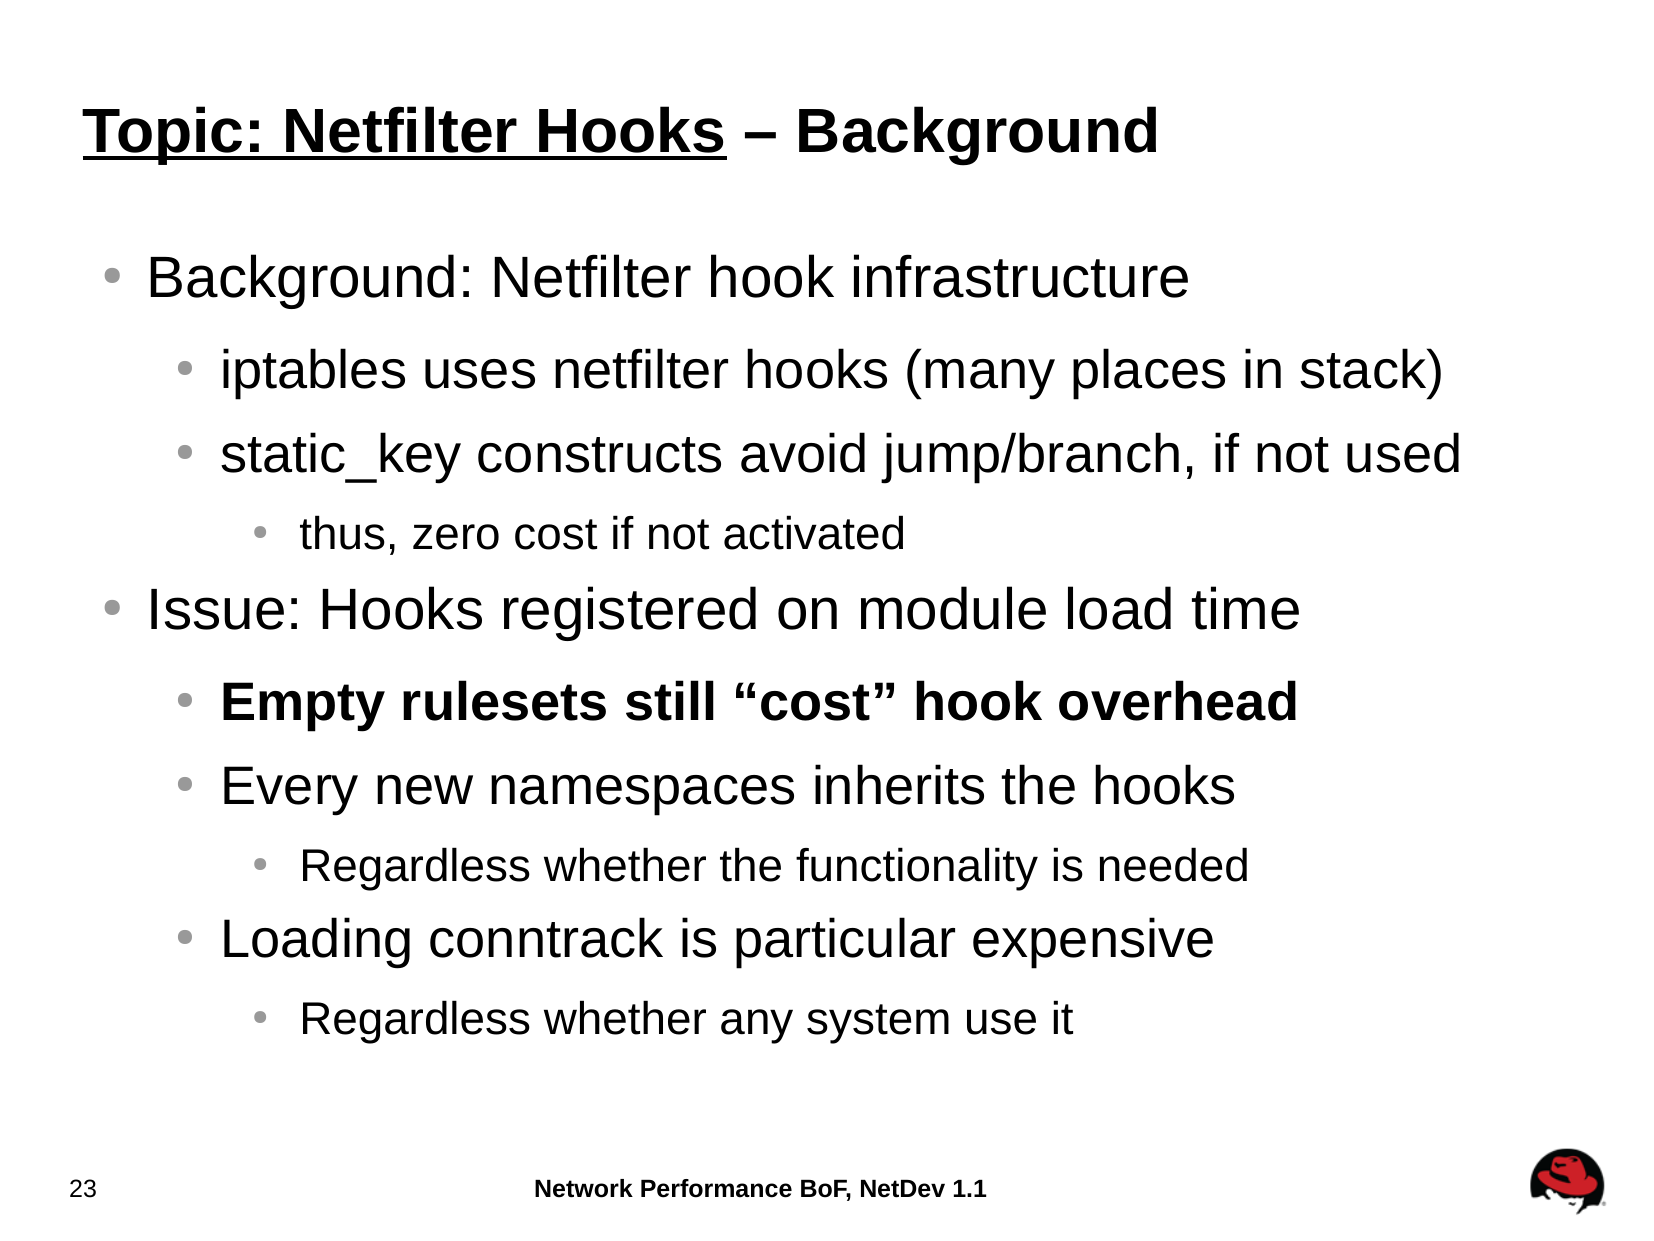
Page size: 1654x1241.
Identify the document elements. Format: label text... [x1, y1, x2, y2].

list Background: Netfilter hook infrastructure iptables uses netfilter hooks (many places in stack) static_key constructs avoid jump/branch, if not used thus, zero cost if not activated Issue: Hooks registered on module load time Empty rulesets still “cost” hook overhead Every new namespaces inherits the hooks Regardless whether the functionality is needed Loading conntrack is particular expensive Regardless whether any system use it [86, 244, 1575, 1045]
title Topic: Netfilter Hooks – Background [82, 37, 1571, 226]
picture [1529, 1146, 1612, 1224]
